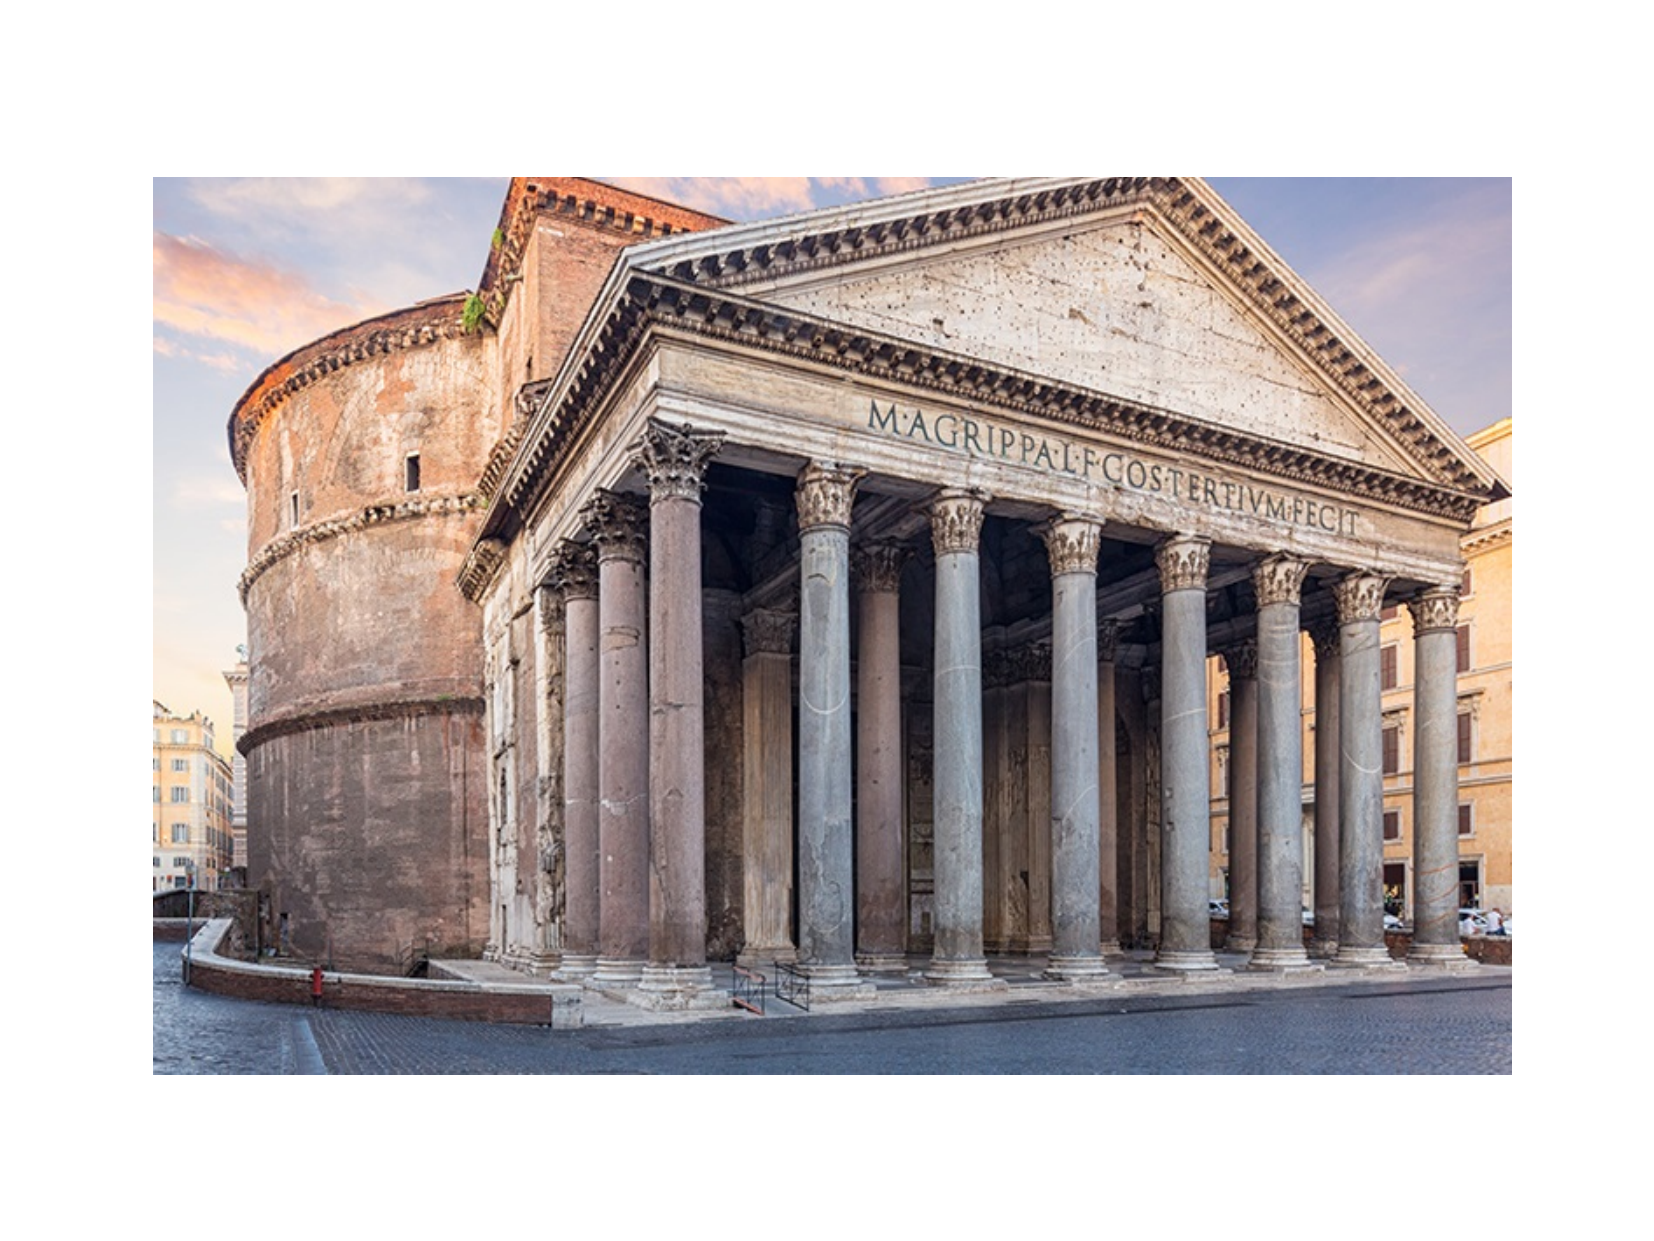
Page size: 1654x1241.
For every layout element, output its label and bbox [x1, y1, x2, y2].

picture [153, 177, 1512, 1075]
